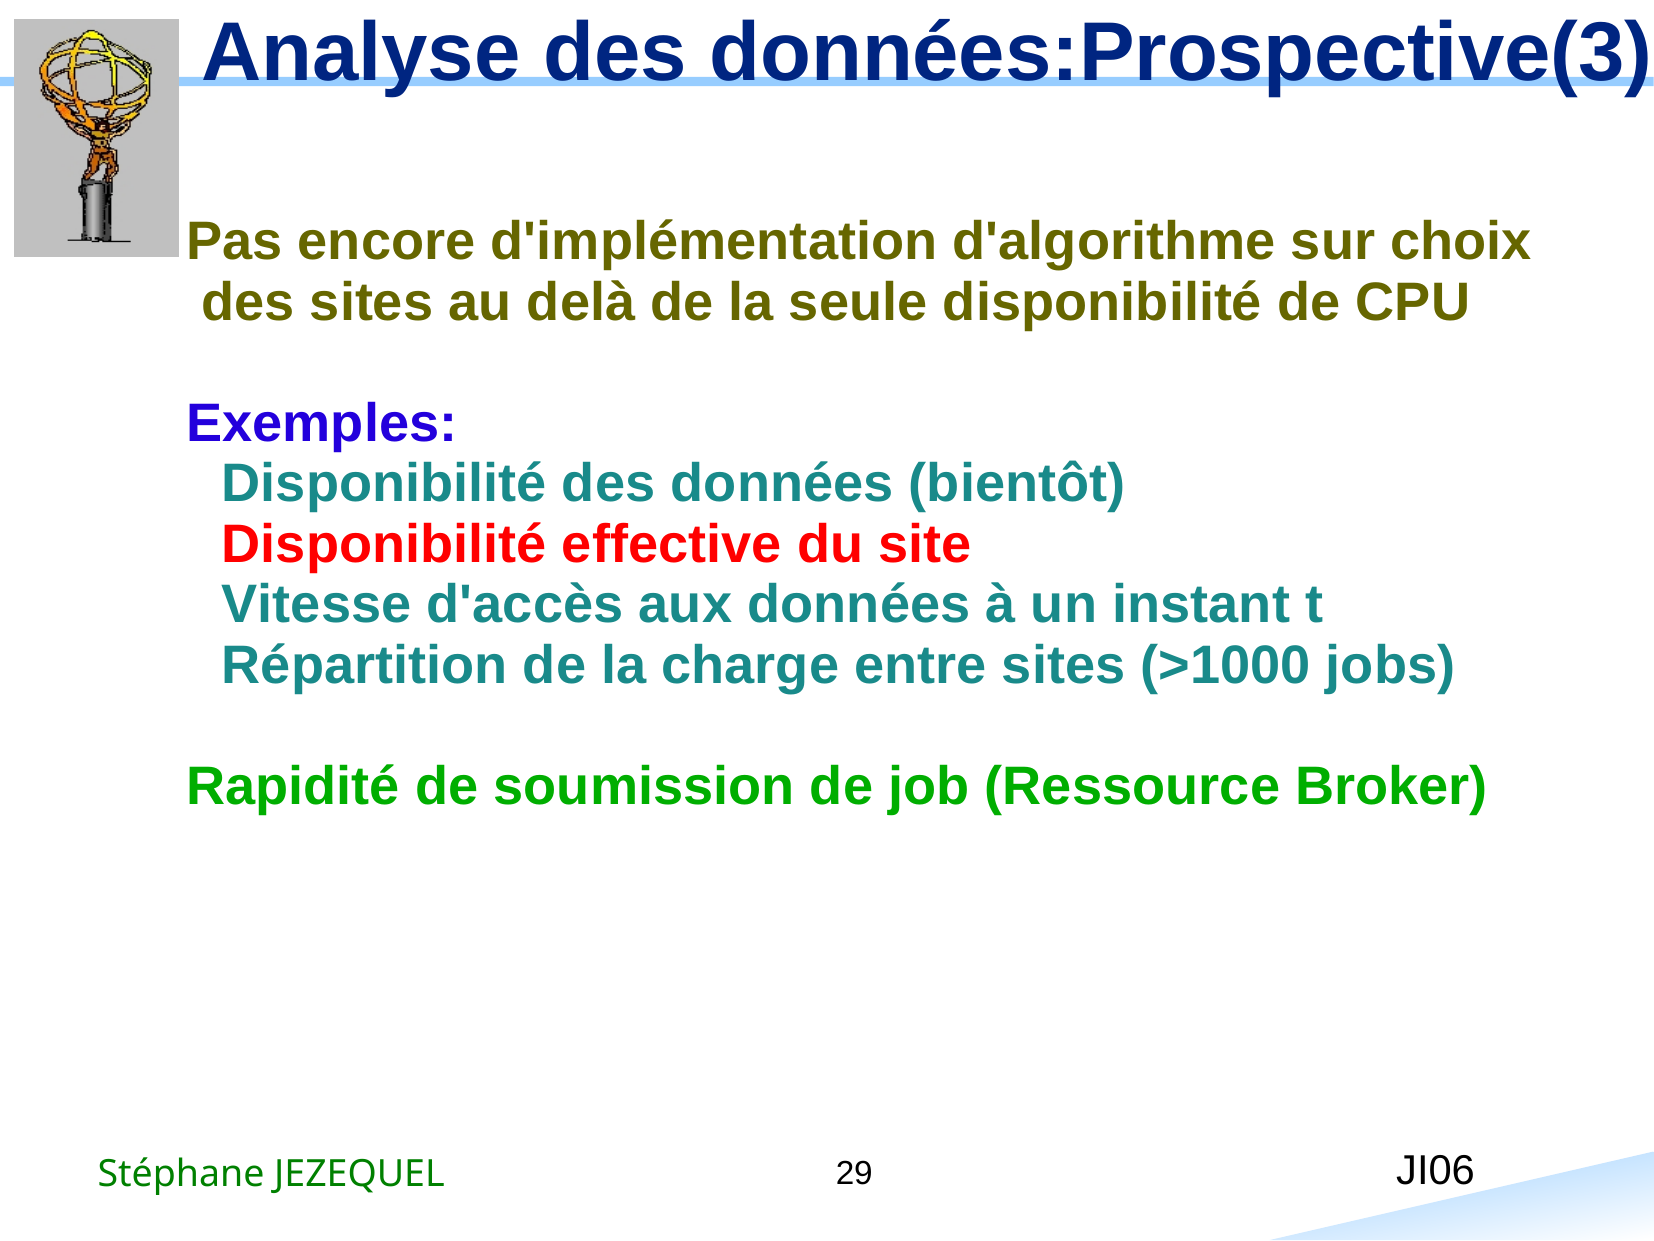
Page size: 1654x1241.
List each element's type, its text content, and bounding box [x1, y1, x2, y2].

picture [14, 19, 179, 257]
title Analyse des données:Prospective(3) [85, 0, 1654, 104]
text_box Pas encore d'implémentation d'algorithme sur choix des sites au delà de la seule disponibilité de CPU Exemples: Disponibilité des données (bientôt) Disponibilité effective du site Vitesse d'accès aux données à un instant t Répartition de la charge entre sites (>1000 jobs) Rapidité de soumission de job (Ressource Broker) [186, 210, 1550, 889]
